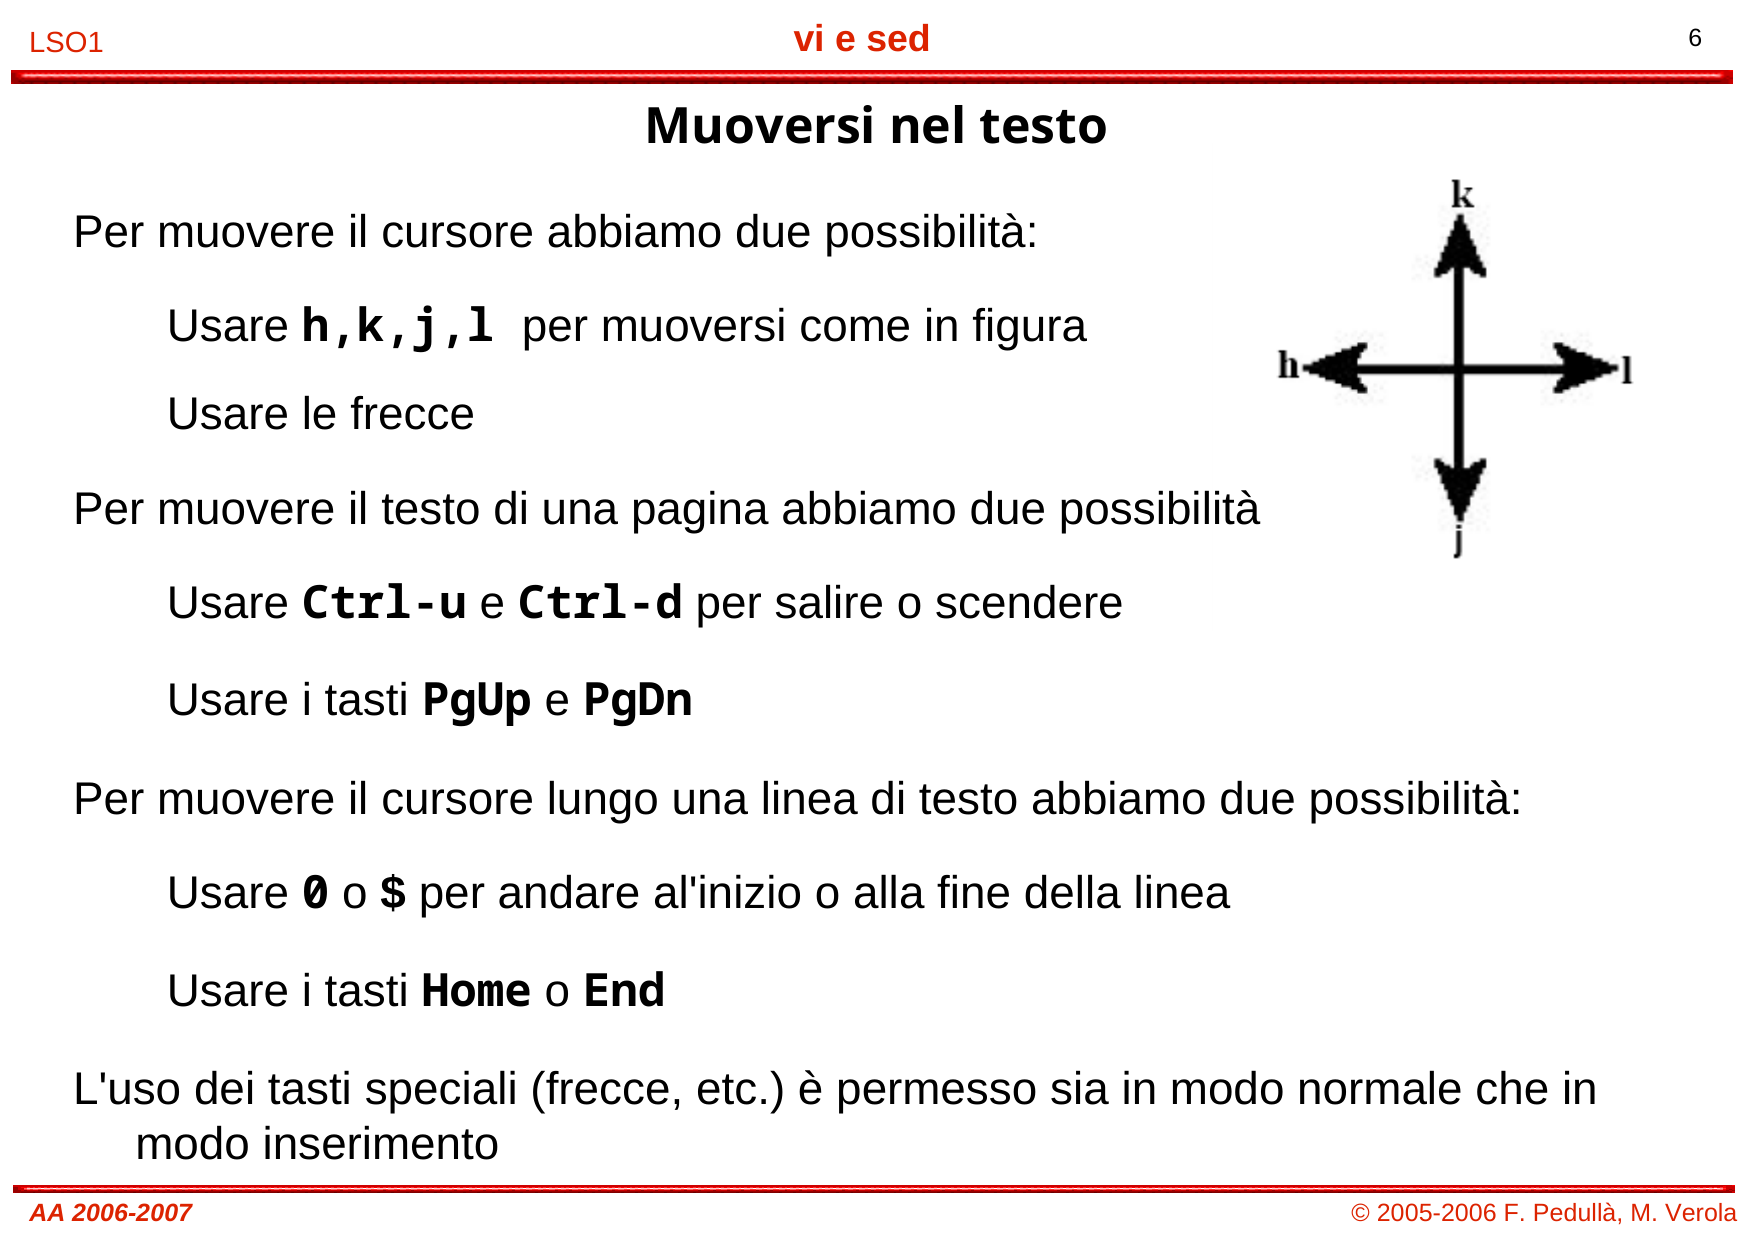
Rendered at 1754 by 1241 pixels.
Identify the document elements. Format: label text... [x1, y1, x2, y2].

picture [11, 70, 1733, 84]
picture [1211, 143, 1690, 194]
title Muoversi nel testo [363, 78, 1390, 174]
list Per muovere il cursore abbiamo due possibilità: Usare h,k,j,l per muoversi come in figura Usare le frecce Per muovere il testo di una pagina abbiamo due possibilità Usare Ctrl-u e Ctrl-d per salire o scendere Usare i tasti PgUp e PgDn Per muovere il cursore lungo una linea di testo abbiamo due possibilità: Usare 0 o $ per andare al'inizio o alla fine della linea Usare i tasti Home o End L'uso dei tasti speciali (frecce, etc.) è permesso sia in modo normale che in modo inserimento [58, 194, 1696, 1165]
picture [13, 1185, 1735, 1193]
